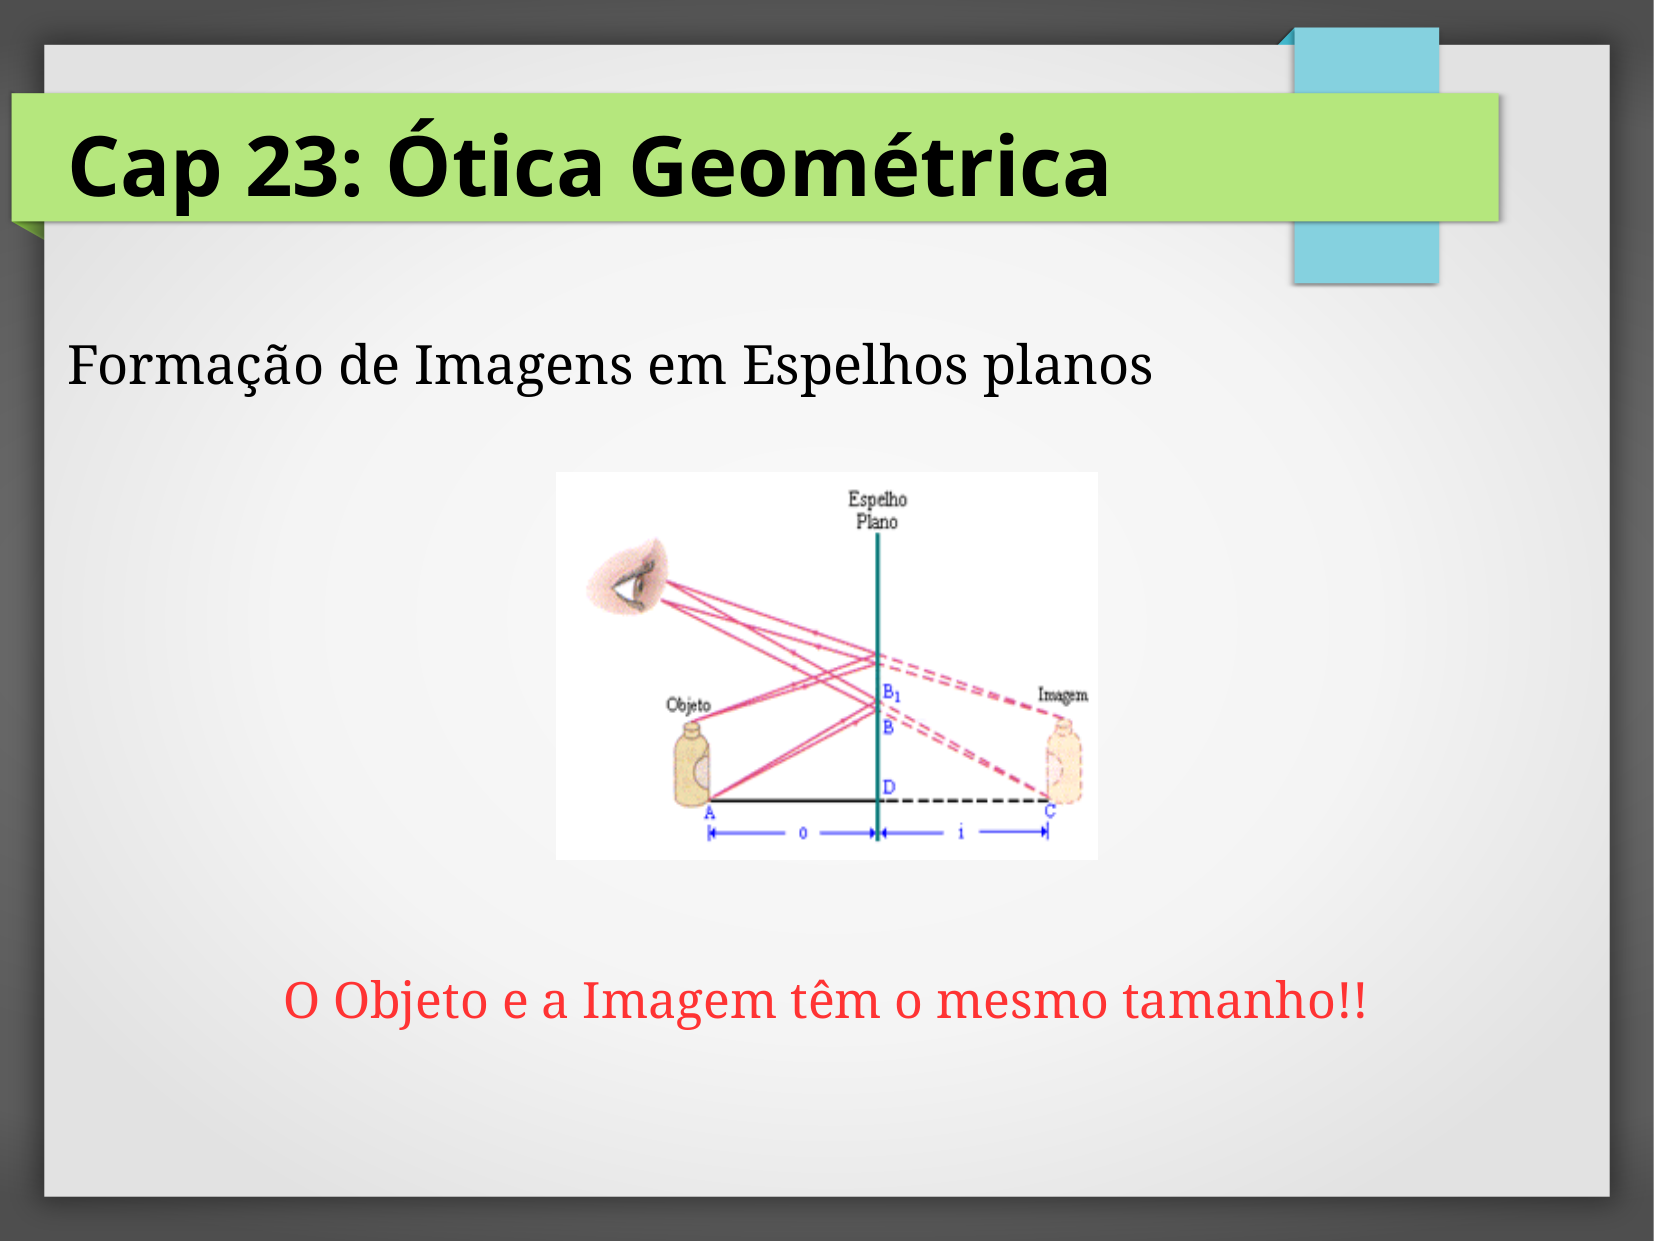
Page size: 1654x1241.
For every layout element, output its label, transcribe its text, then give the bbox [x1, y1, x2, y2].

text_box Formação de Imagens em Espelhos planos [53, 318, 1607, 1203]
picture [0, 0, 1654, 1241]
text_box Cap 23: Ótica Geométrica [53, 100, 1607, 318]
text_box O Objeto e a Imagem têm o mesmo tamanho!! [226, 958, 1427, 1032]
